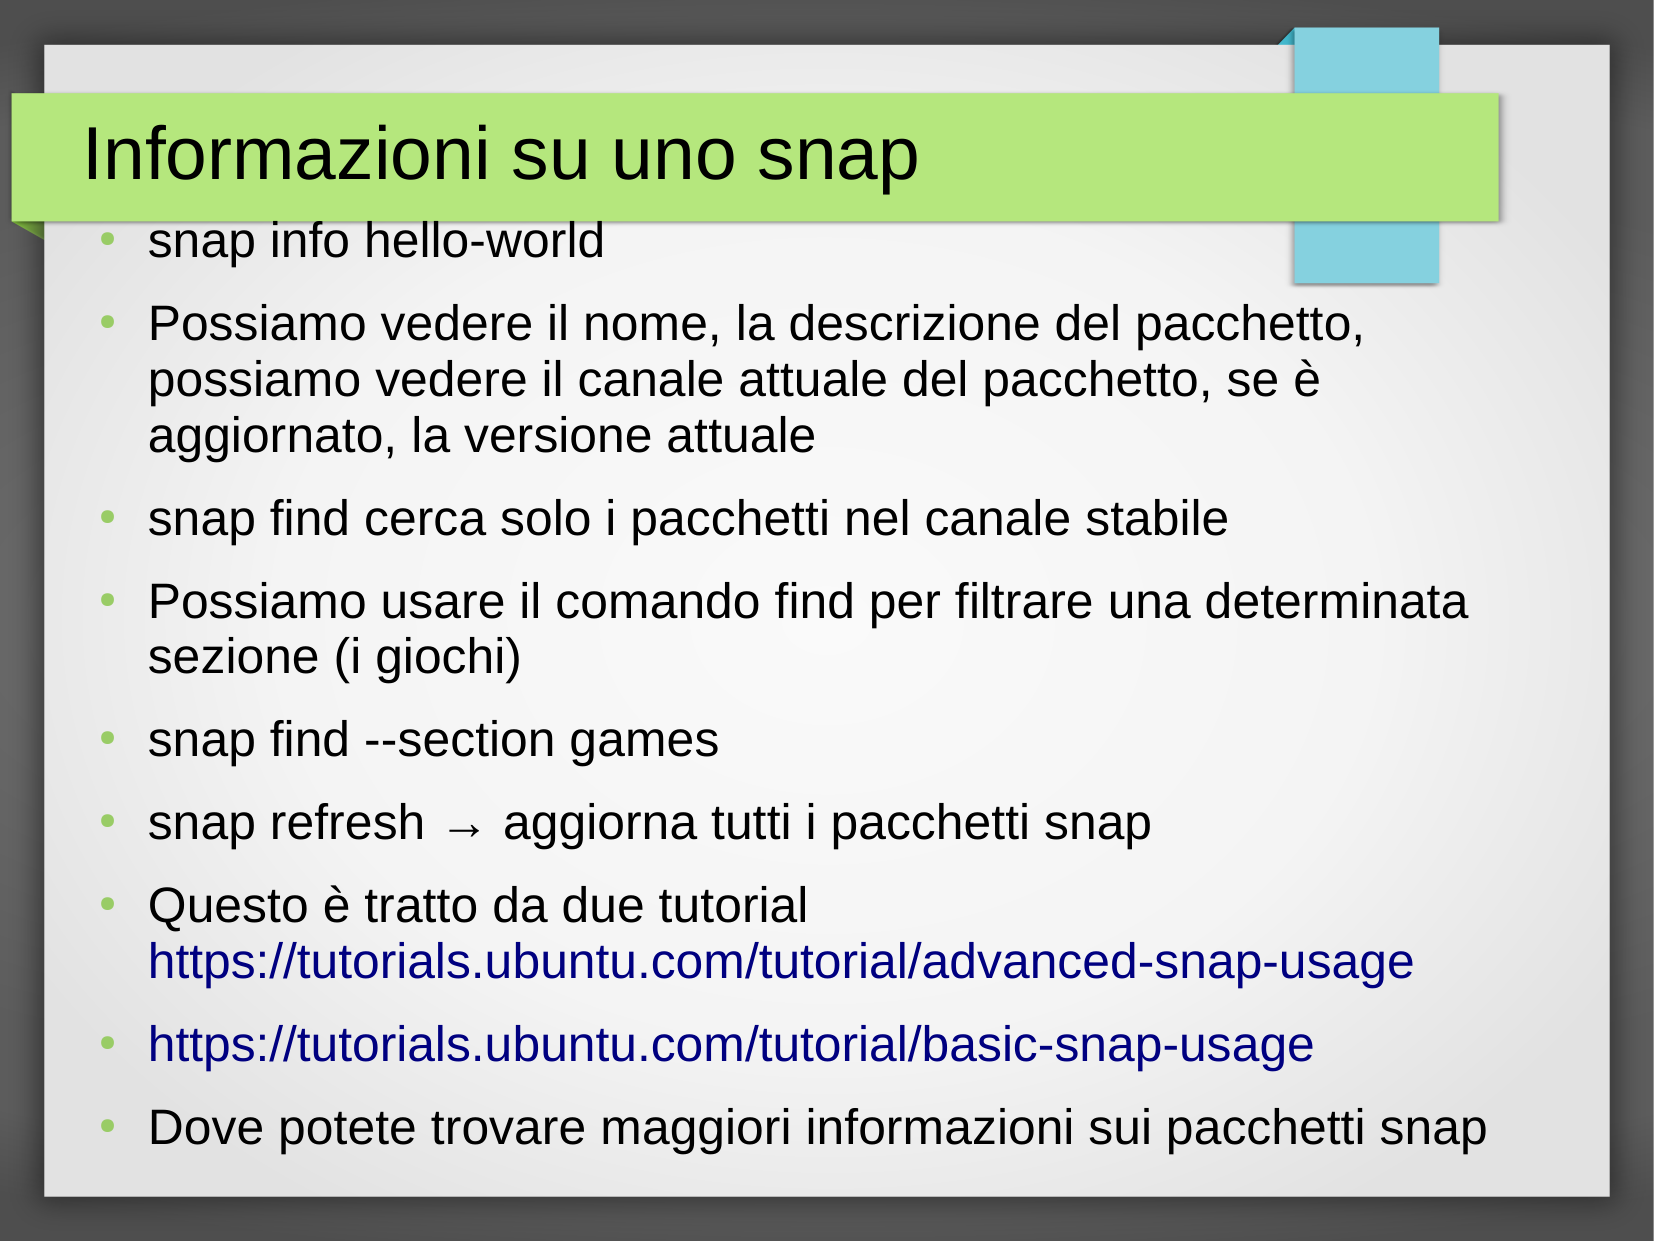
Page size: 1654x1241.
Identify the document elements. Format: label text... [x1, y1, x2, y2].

list snap info hello-world Possiamo vedere il nome, la descrizione del pacchetto, possiamo vedere il canale attuale del pacchetto, se è aggiornato, la versione attuale snap find cerca solo i pacchetti nel canale stabile Possiamo usare il comando find per filtrare una determinata sezione (i giochi) snap find --section games snap refresh → aggiorna tutti i pacchetti snap Questo è tratto da due tutorialhttps://tutorials.ubuntu.com/tutorial/advanced-snap-usage https://tutorials.ubuntu.com/tutorial/basic-snap-usage Dove potete trovare maggiori informazioni sui pacchetti snap [82, 212, 1571, 1158]
title Informazioni su uno snap [82, 94, 1264, 212]
picture [0, 0, 1654, 1241]
